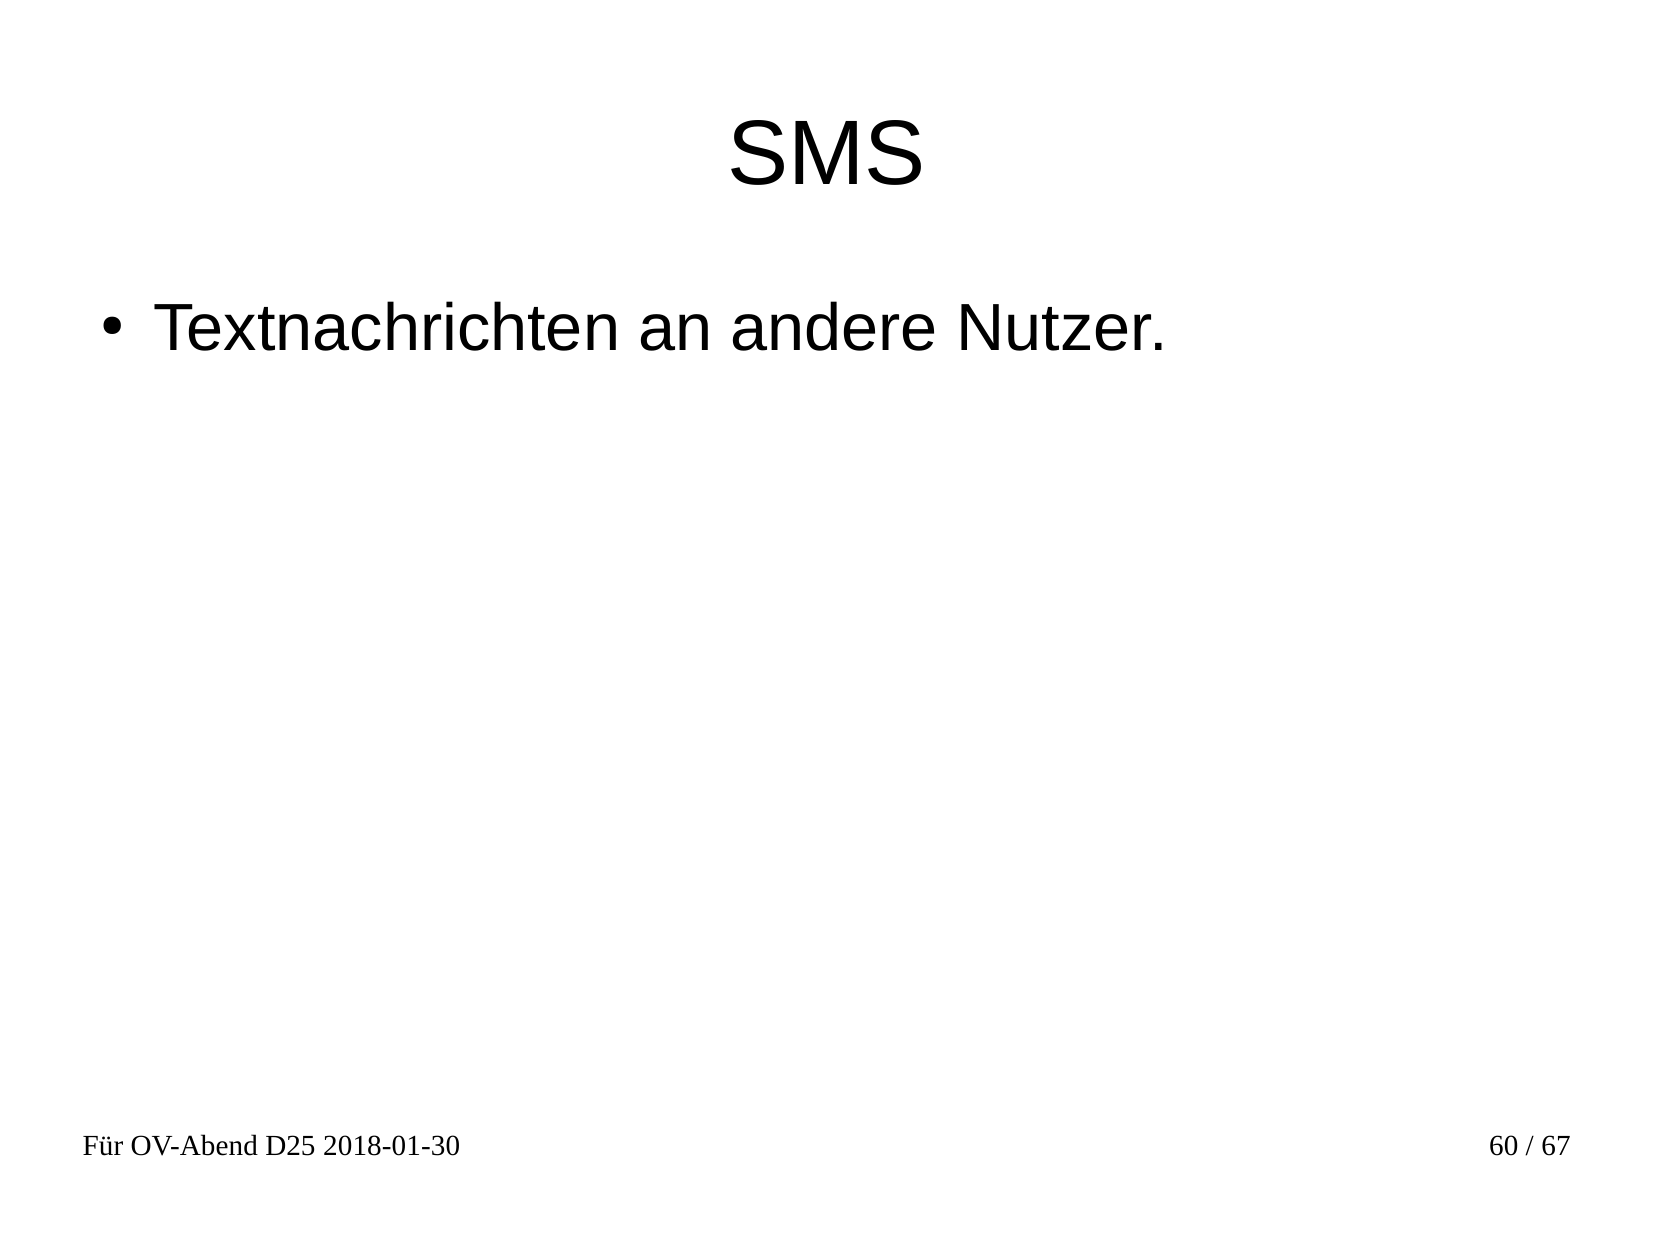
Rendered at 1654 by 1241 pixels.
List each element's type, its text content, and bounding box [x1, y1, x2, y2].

title SMS [82, 49, 1571, 257]
list Textnachrichten an andere Nutzer. [82, 290, 1571, 1010]
